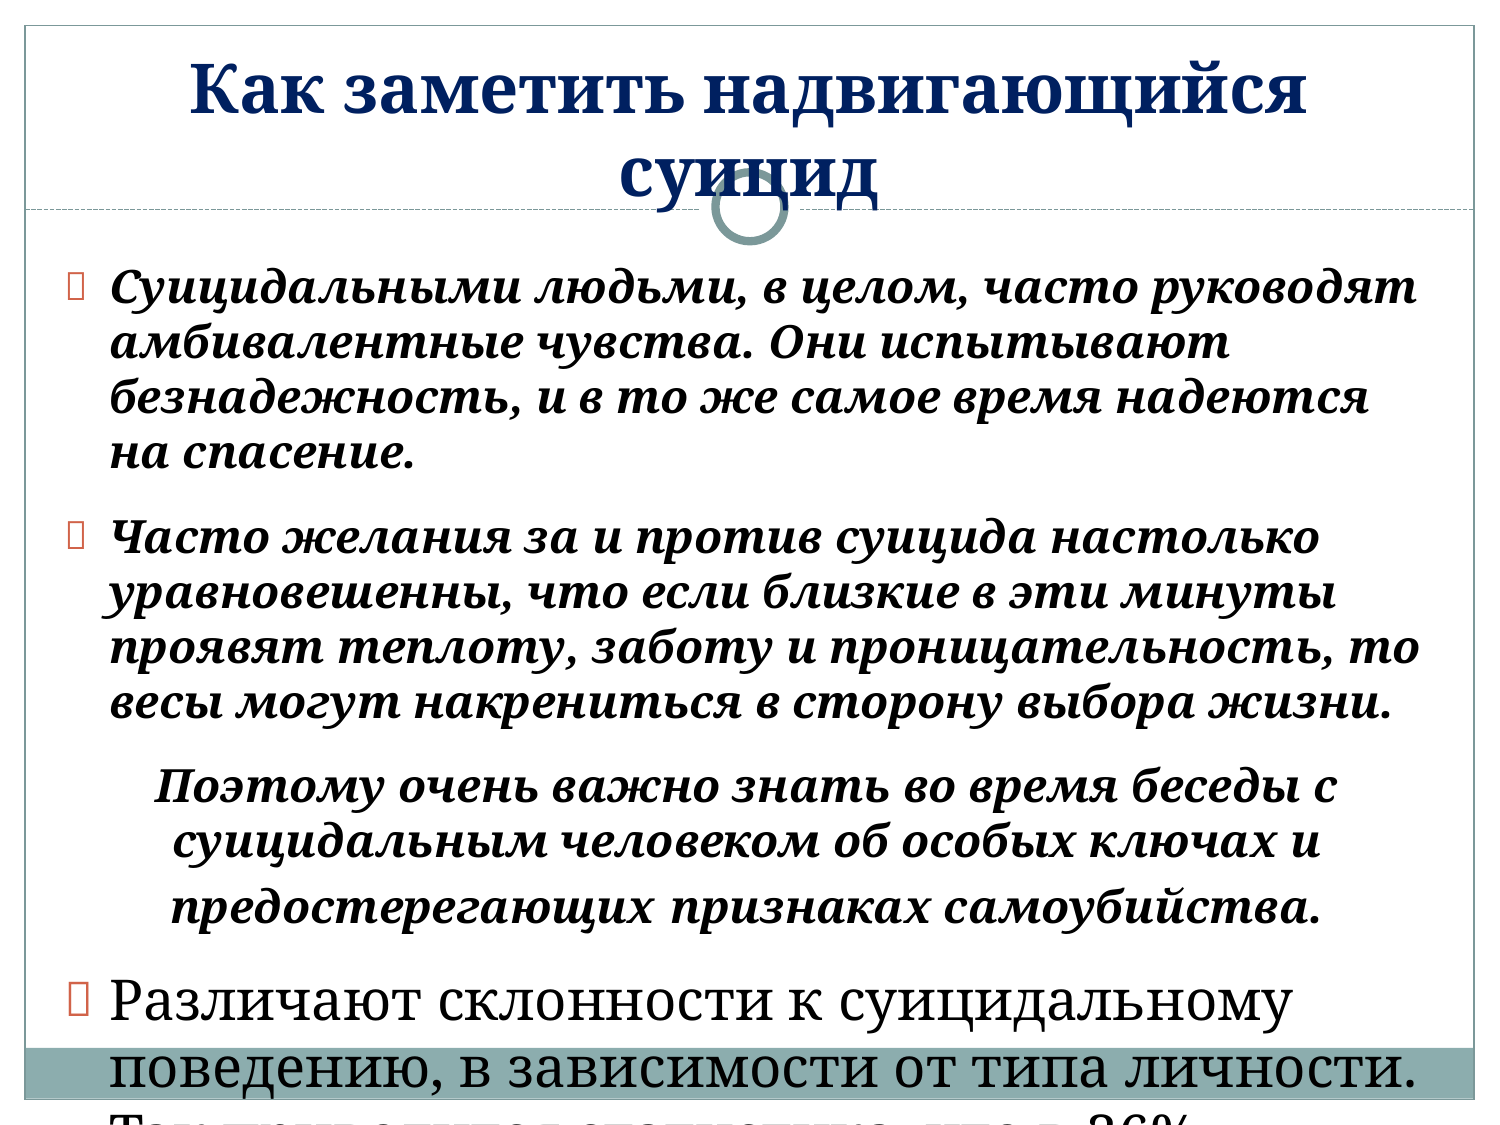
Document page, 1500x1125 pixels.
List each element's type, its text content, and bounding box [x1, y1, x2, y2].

list Суицидальными людьми, в целом, часто руководят амбивалентные чувства. Они испытывают безнадежность, и в то же самое время надеются на спасение. Часто желания за и против суицида настолько уравновешенны, что если близкие в эти минуты проявят теплоту, заботу и проницательность, то весы могут накрениться в сторону выбора жизни. Поэтому очень важно знать во время беседы с суицидальным человеком об особых ключах и предостерегающих признаках самоубийства. Различают склонности к суицидальному поведению, в зависимости от типа личности. Так приводится статистика, что в 36% суициды совершают истероиды, в 33% - инфантильные эмоционально лабильные субъекты, и в 13% - у субъектов отмечались астенические черты. [49, 250, 1445, 1001]
title Как заметить надвигающийся суицид [49, 37, 1450, 162]
